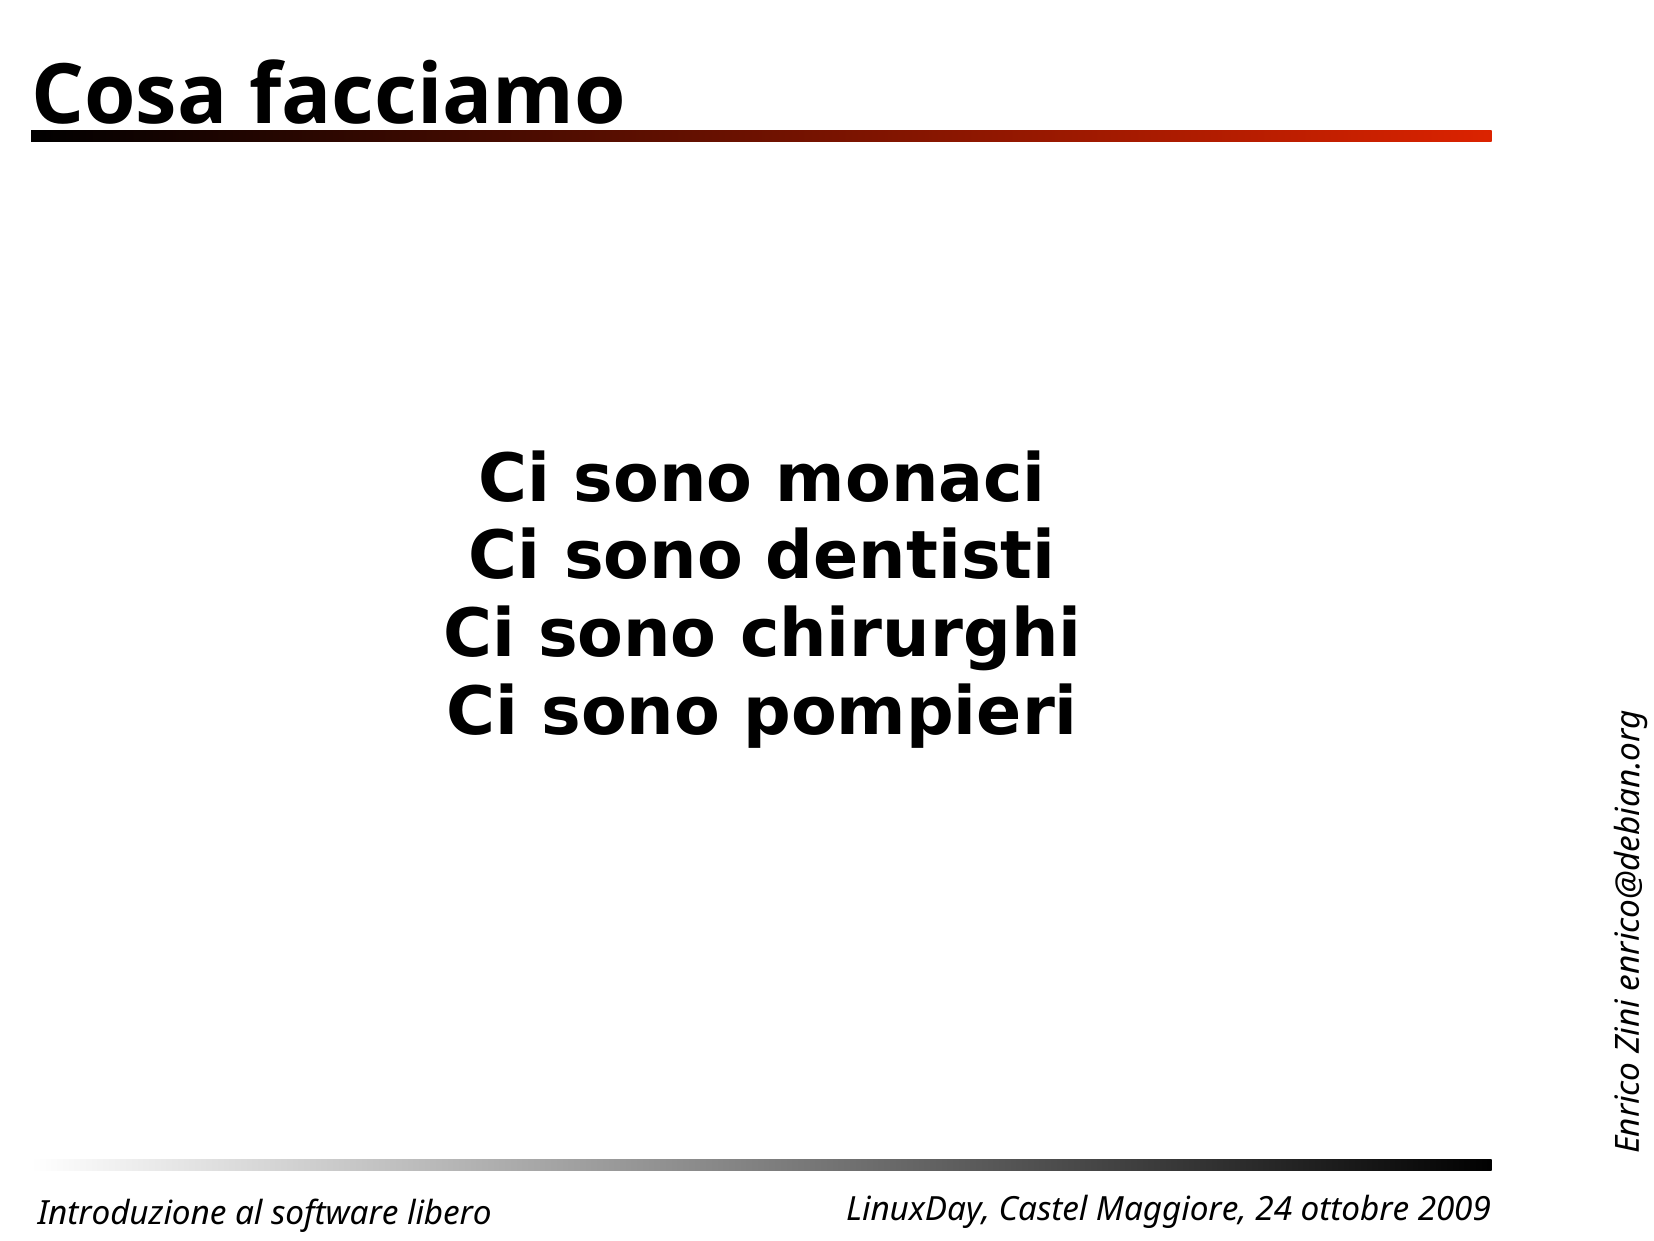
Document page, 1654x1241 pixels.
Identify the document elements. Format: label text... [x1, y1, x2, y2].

text_box Ci sono monaci Ci sono dentisti Ci sono chirurghi Ci sono pompieri [30, 439, 1495, 751]
text_box Cosa facciamo [31, 34, 1438, 168]
